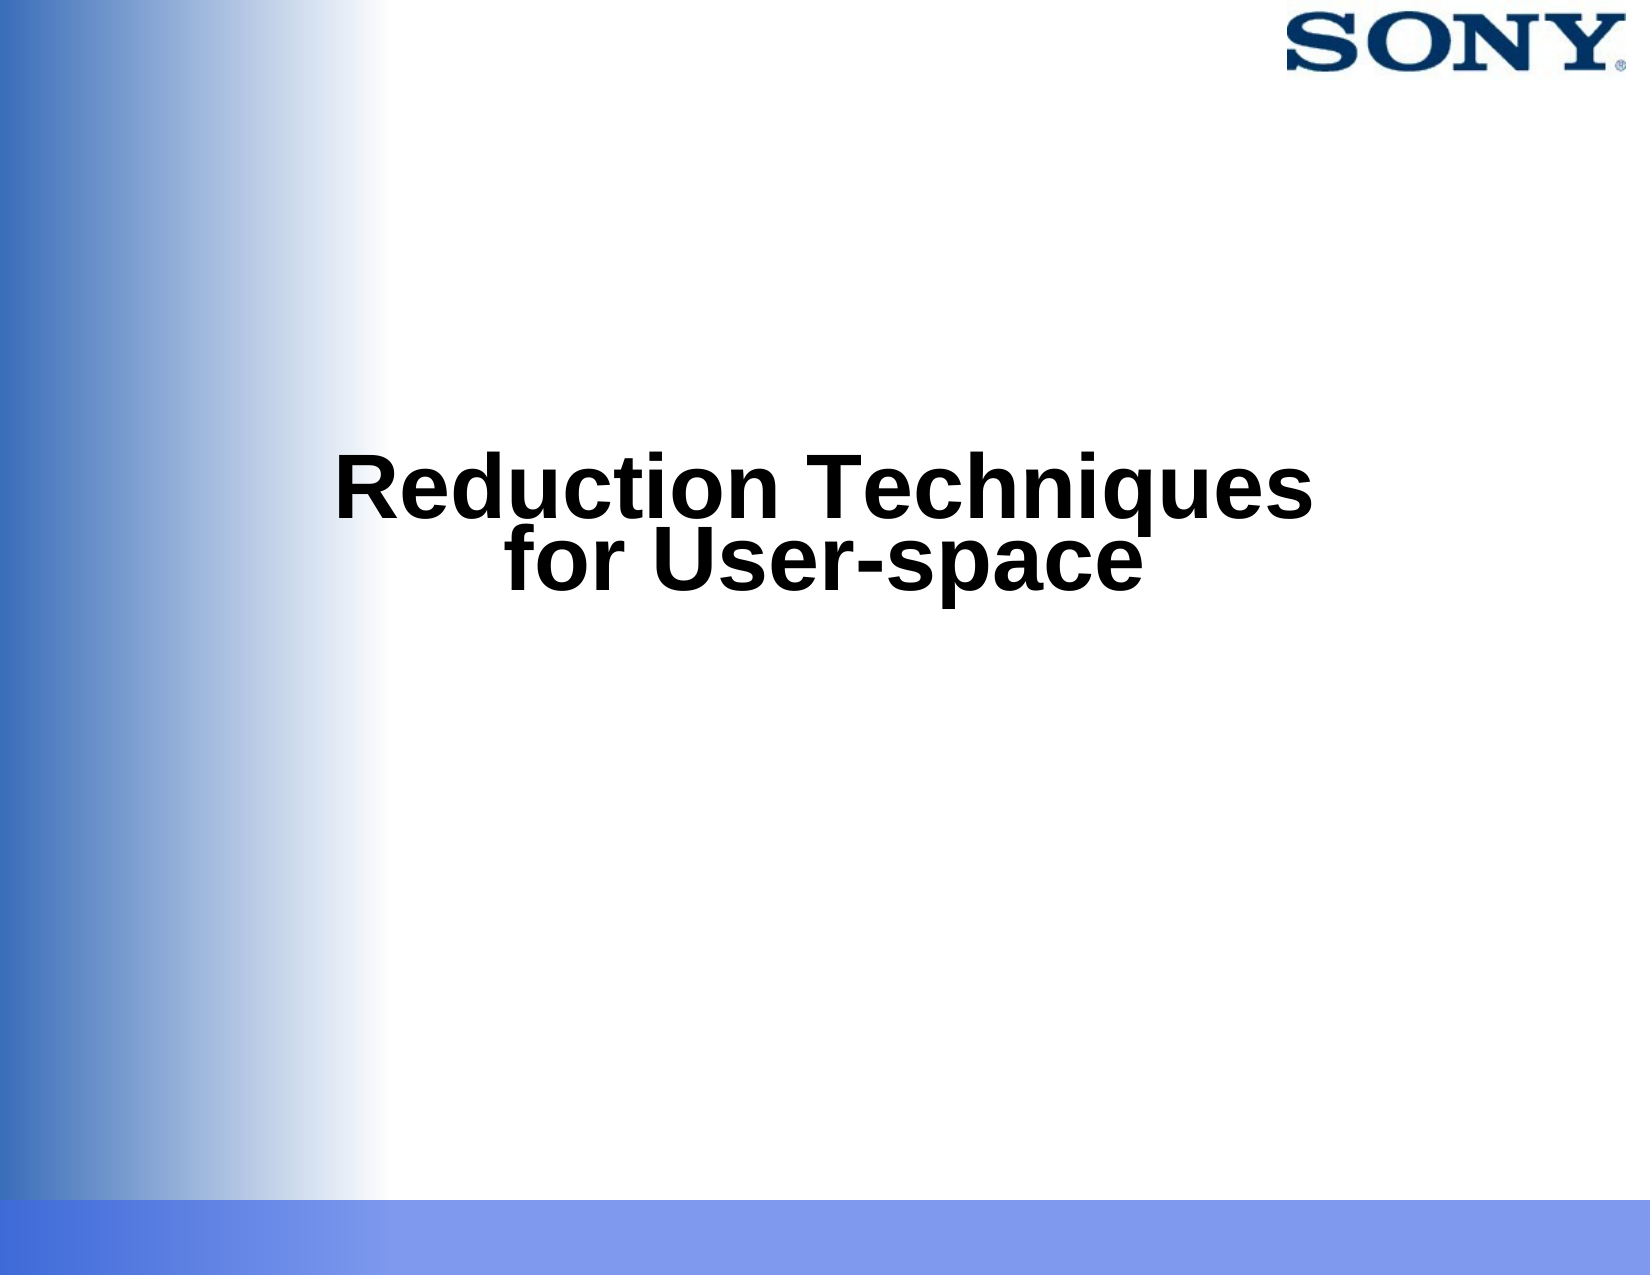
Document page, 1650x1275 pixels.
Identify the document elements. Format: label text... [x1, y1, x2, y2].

title Reduction Techniques for User-space [123, 396, 1527, 670]
picture [1287, 0, 1626, 80]
